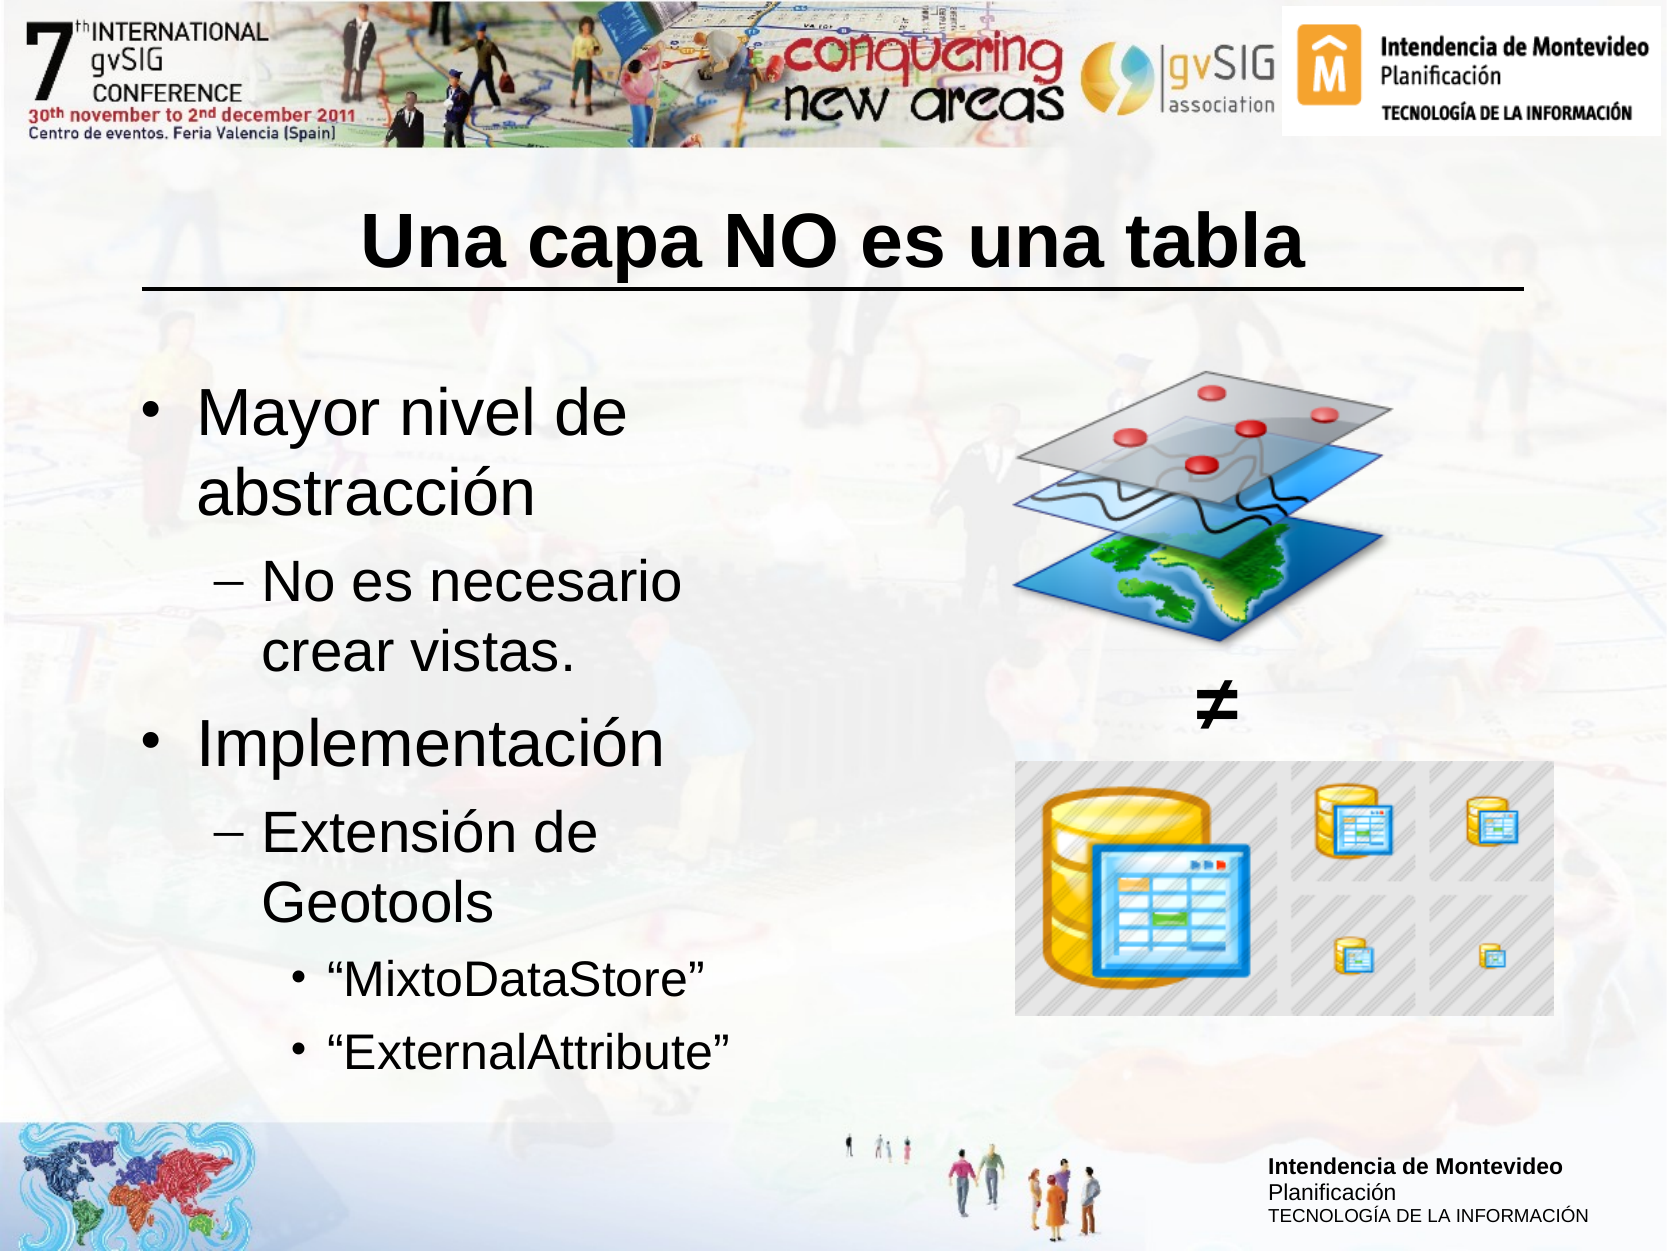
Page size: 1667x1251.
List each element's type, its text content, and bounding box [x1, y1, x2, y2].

picture [0, 0, 1667, 1251]
text_box ≠ [1112, 645, 1323, 745]
title Una capa NO es una tabla [124, 182, 1542, 291]
list Mayor nivel de abstracción No es necesario crear vistas. Implementación Extensión de Geotools “MixtoDataStore” “ExternalAttribute” [124, 360, 817, 1099]
